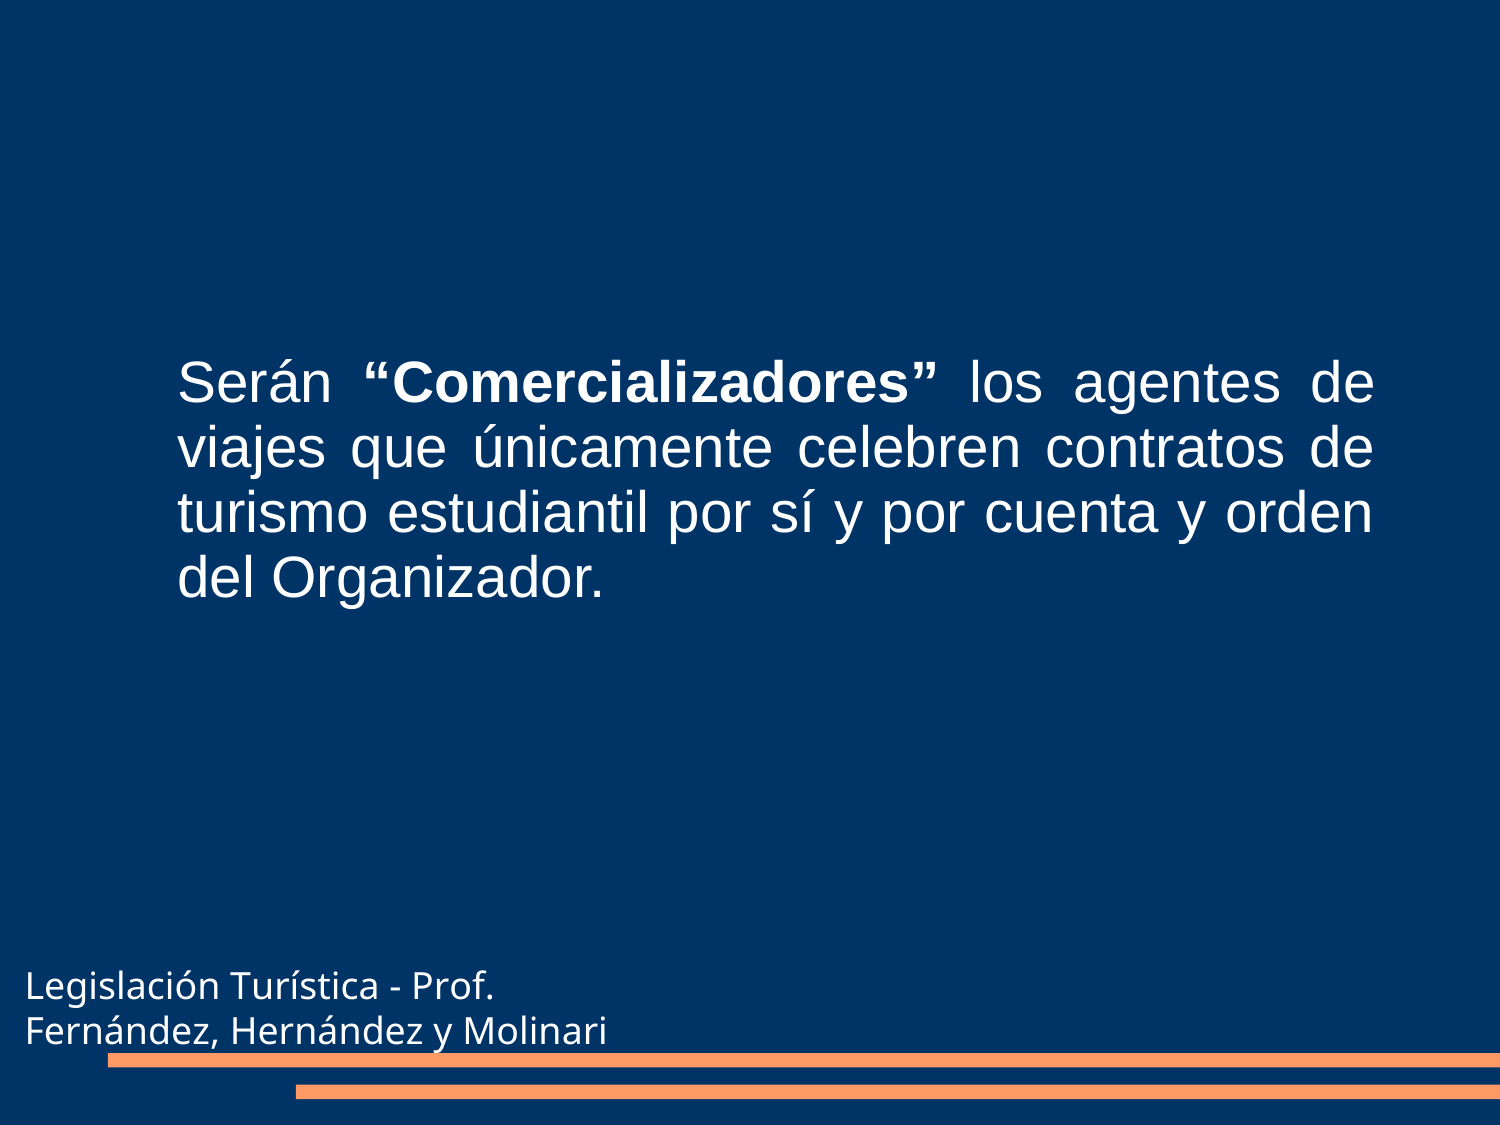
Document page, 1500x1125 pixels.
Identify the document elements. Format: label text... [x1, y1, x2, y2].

text_box Serán “Comercializadores” los agentes de viajes que únicamente celebren contratos de turismo estudiantil por sí y por cuenta y orden del Organizador. [162, 212, 1392, 756]
subtitle [110, 41, 1392, 1027]
footer Legislación Turística - Prof. Fernández, Hernández y Molinari [9, 954, 110, 1004]
